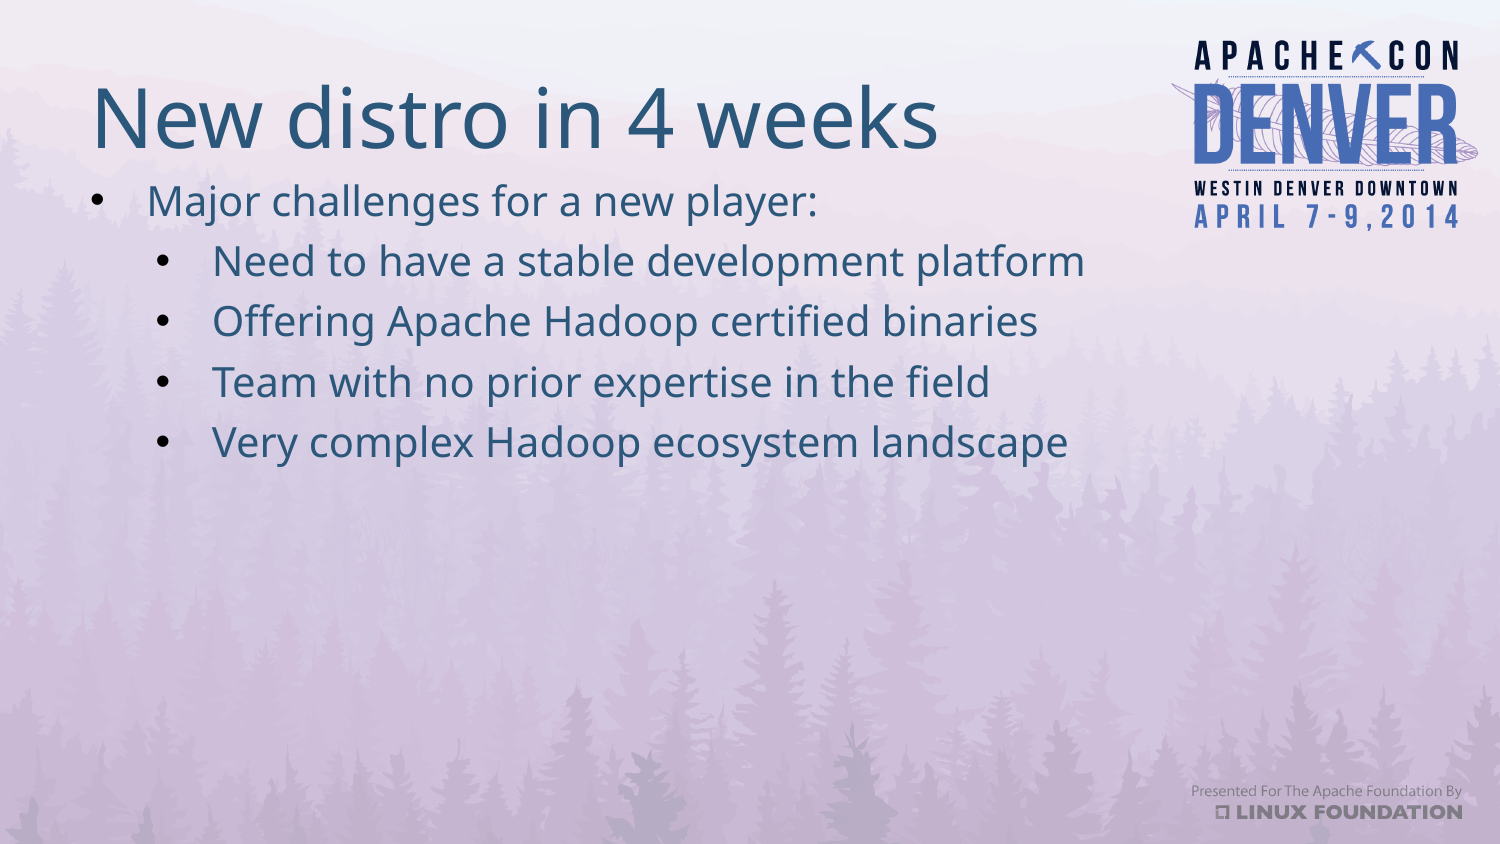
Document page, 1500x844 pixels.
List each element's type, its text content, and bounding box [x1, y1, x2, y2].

text_box Major challenges for a new player: Need to have a stable development platform Offering Apache Hadoop certified binaries Team with no prior expertise in the field Very complex Hadoop ecosystem landscape [75, 166, 1116, 239]
text_box New distro in 4 weeks [75, 57, 1116, 158]
picture [0, 0, 1500, 844]
